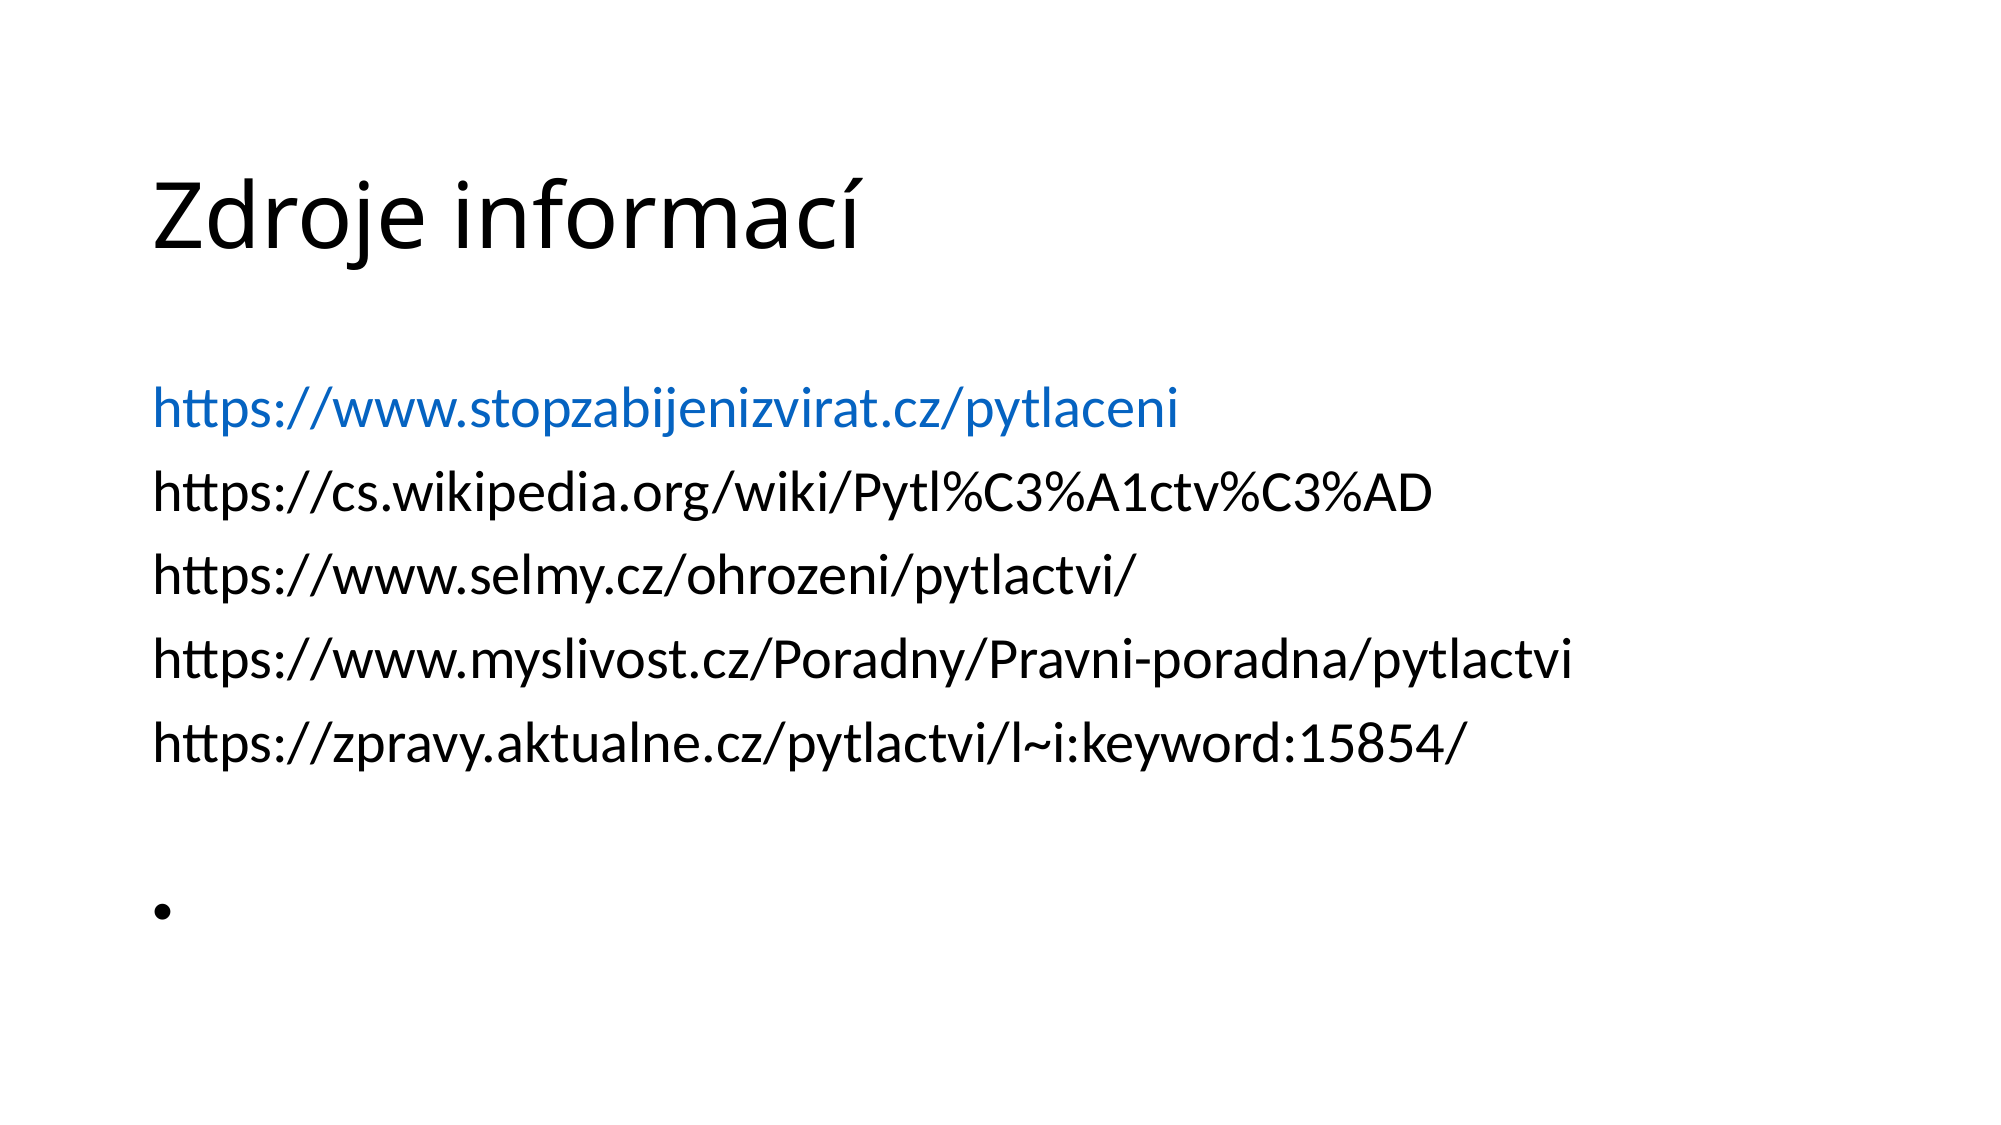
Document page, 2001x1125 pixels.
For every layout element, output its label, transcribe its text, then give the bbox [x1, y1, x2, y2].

title Zdroje informací [137, 110, 1863, 328]
list https://www.stopzabijenizvirat.cz/pytlaceni https://cs.wikipedia.org/wiki/Pytl%C3%A1ctv%C3%AD https://www.selmy.cz/ohrozeni/pytlactvi/ https://www.myslivost.cz/Poradny/Pravni-poradna/pytlactvi https://zpravy.aktualne.cz/pytlactvi/l~i:keyword:15854/ [137, 369, 1863, 1084]
